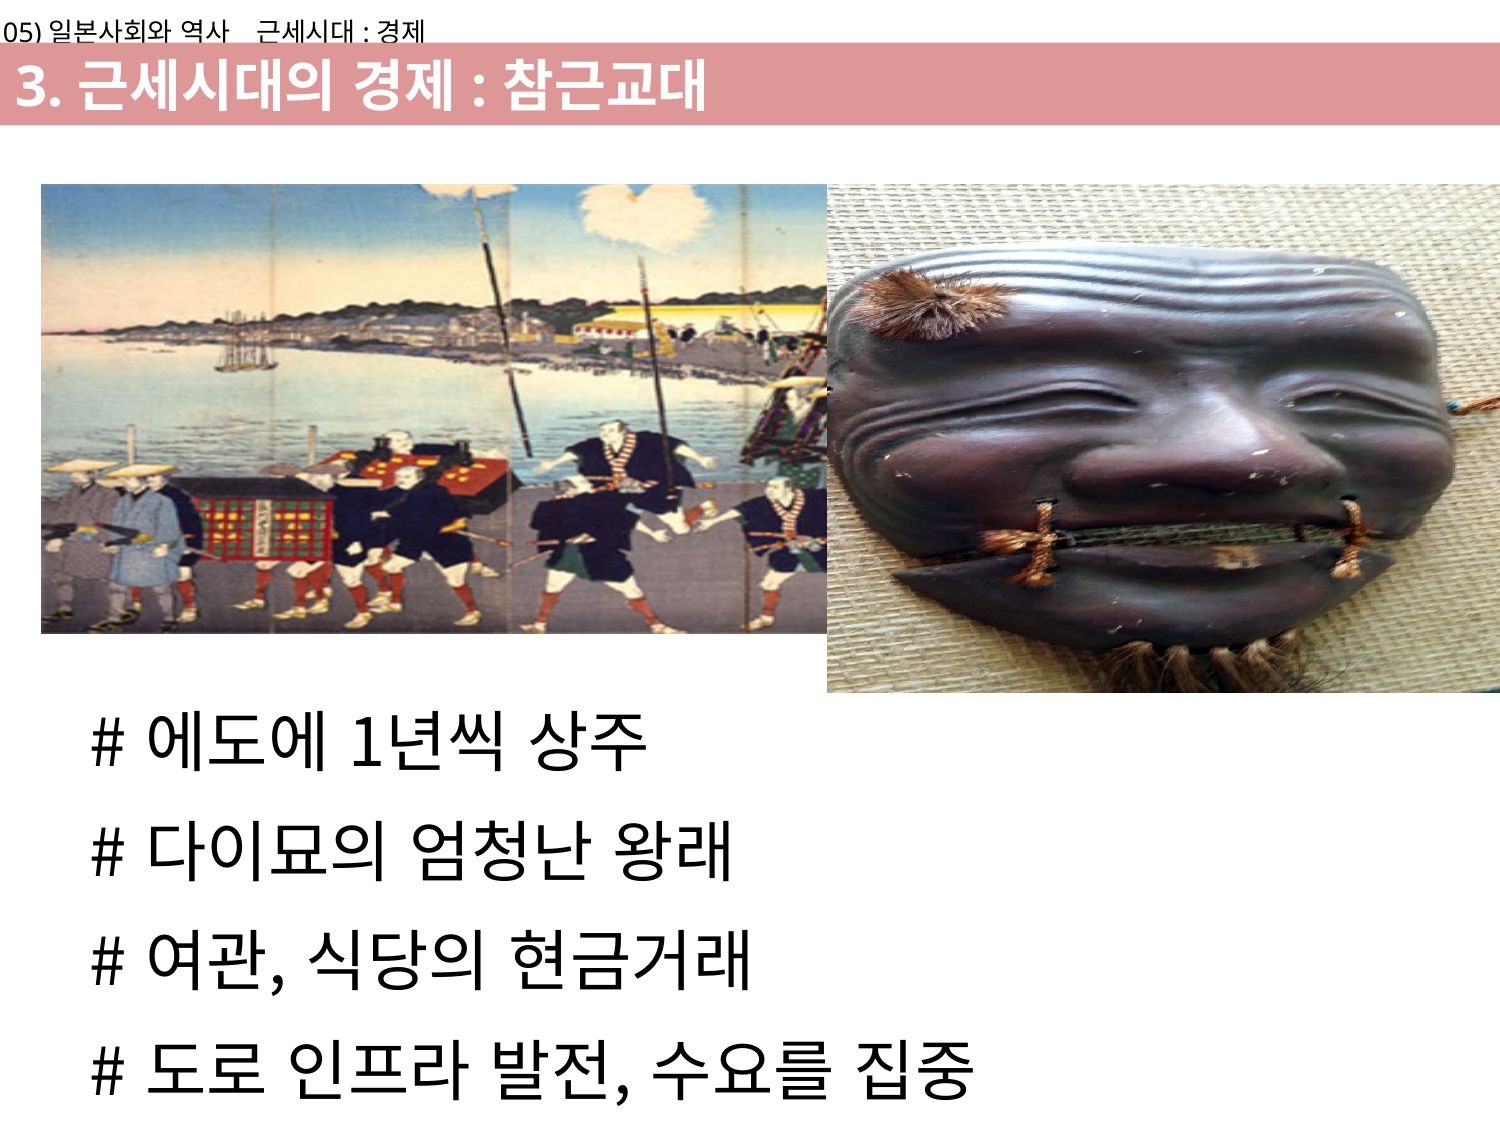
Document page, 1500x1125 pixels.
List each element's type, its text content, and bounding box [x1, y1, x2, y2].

list # 에도에 1년씩 상주 # 다이묘의 엄청난 왕래 # 여관, 식당의 현금거래 # 도로 인프라 발전, 수요를 집중 [75, 692, 1425, 1125]
picture [41, 184, 1500, 693]
text_box 05) 일본사회와 역사 _ 근세시대 : 경제 [0, 7, 868, 42]
text_box 3. 근세시대의 경제 : 참근교대 [0, 42, 1500, 126]
